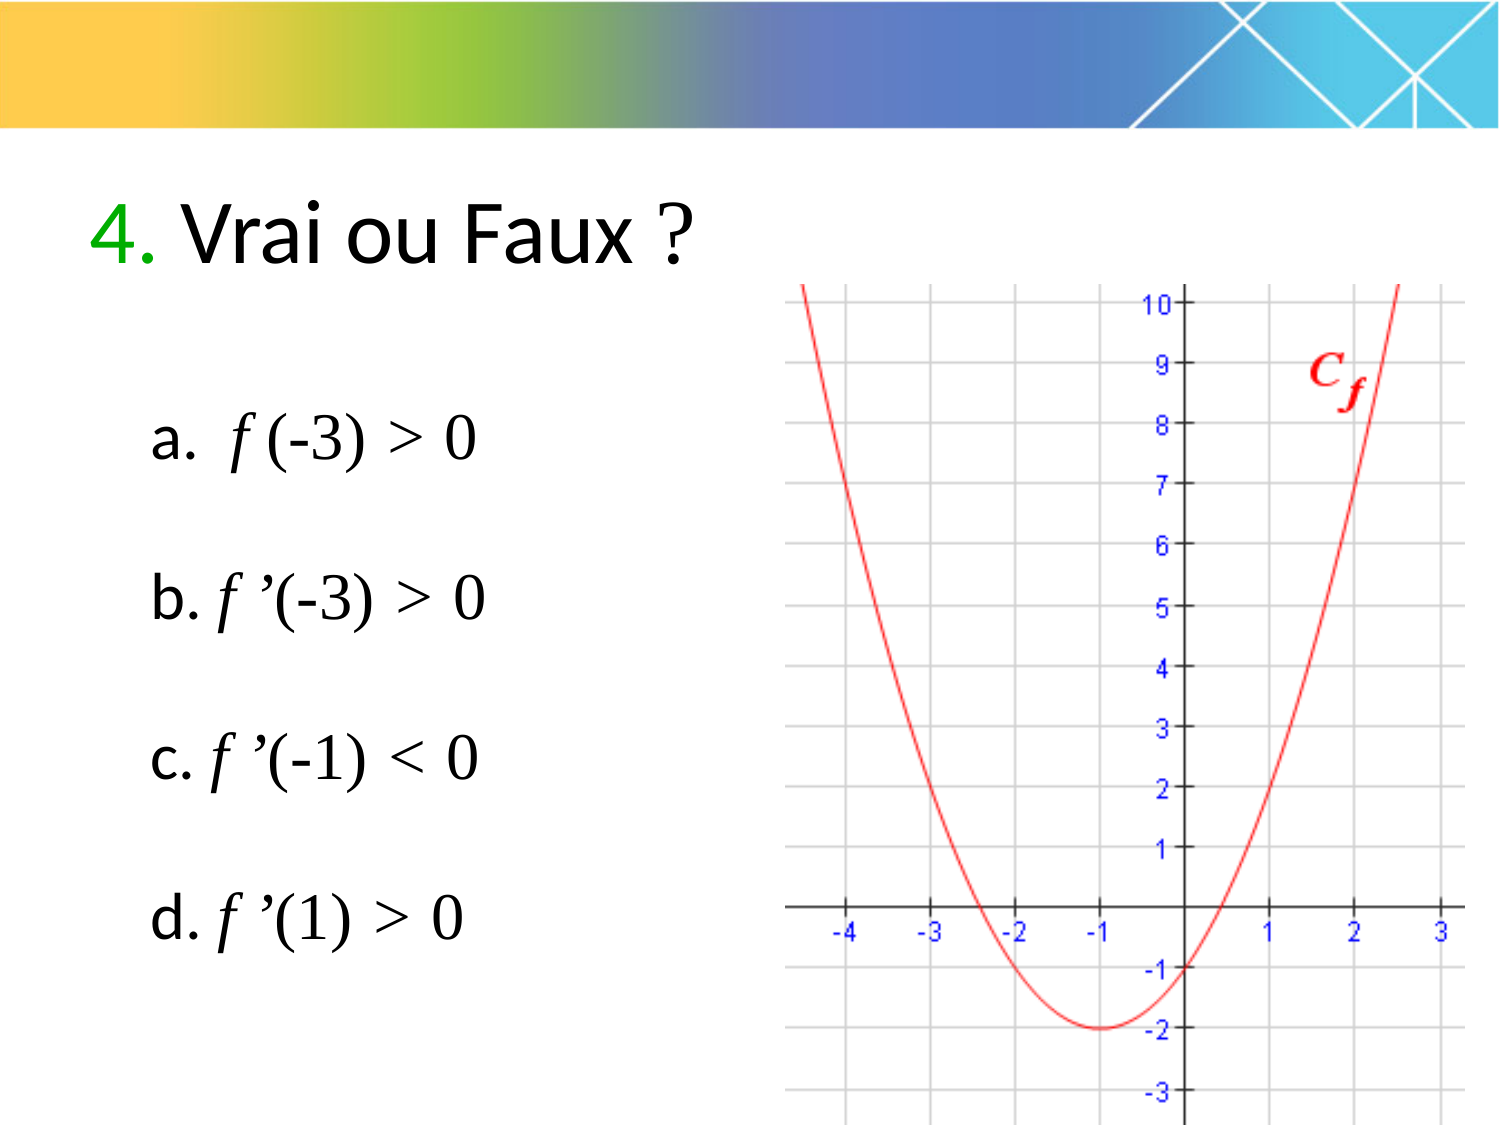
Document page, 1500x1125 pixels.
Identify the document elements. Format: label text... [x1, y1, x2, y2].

text_box a. f (-3) > 0 b. f ’(-3) > 0 c. f ’(-1) < 0 d. f ’(1) > 0 [135, 385, 691, 1040]
picture [0, 0, 1500, 130]
title 4. Vrai ou Faux ? [75, 164, 1425, 305]
picture [785, 284, 1465, 1125]
